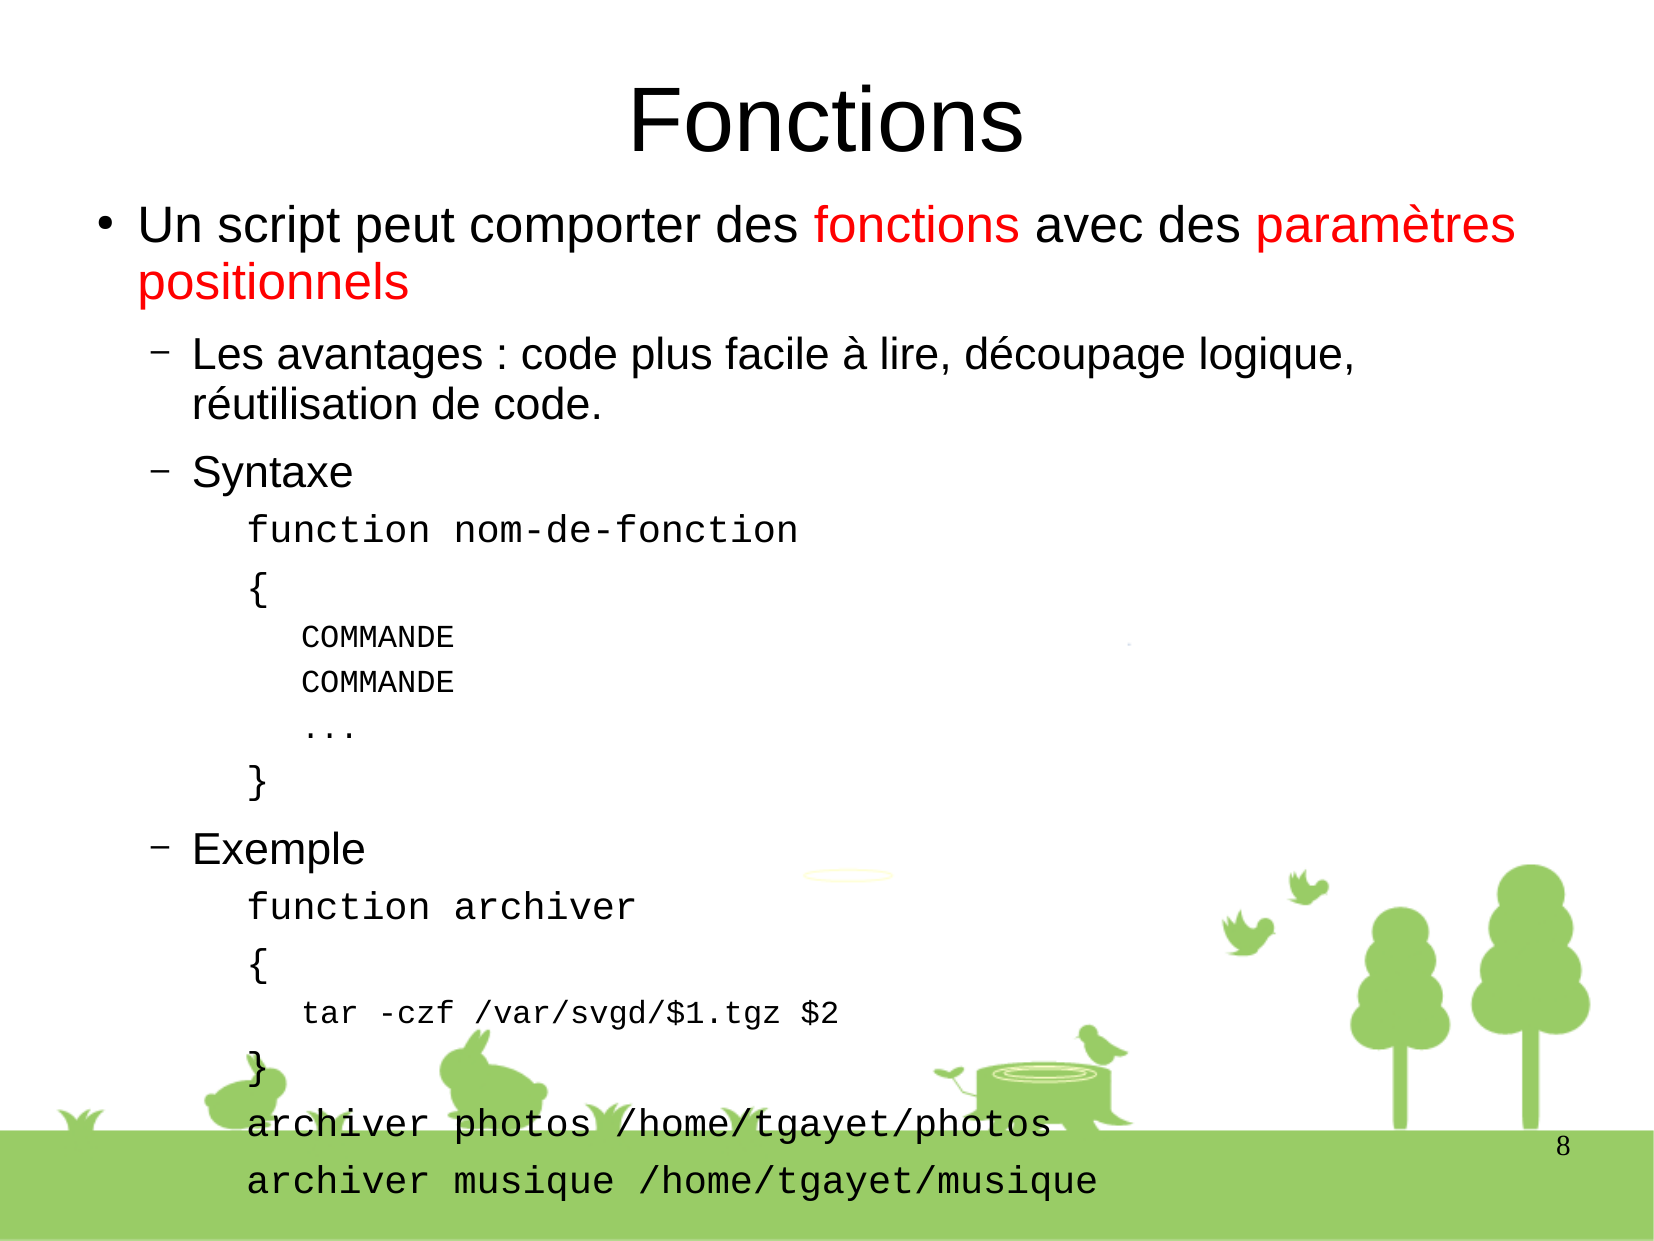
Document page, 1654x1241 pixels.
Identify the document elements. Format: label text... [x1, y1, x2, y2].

title Fonctions [82, 49, 1571, 189]
picture [0, 0, 1654, 1241]
list Un script peut comporter des fonctions avec des paramètres positionnels Les avantages : code plus facile à lire, découpage logique, réutilisation de code. Syntaxe function nom-de-fonction { COMMANDE COMMANDE ... } Exemple function archiver { tar -czf /var/svgd/$1.tgz $2 } archiver photos /home/tgayet/photos archiver musique /home/tgayet/musique [82, 195, 1538, 1217]
